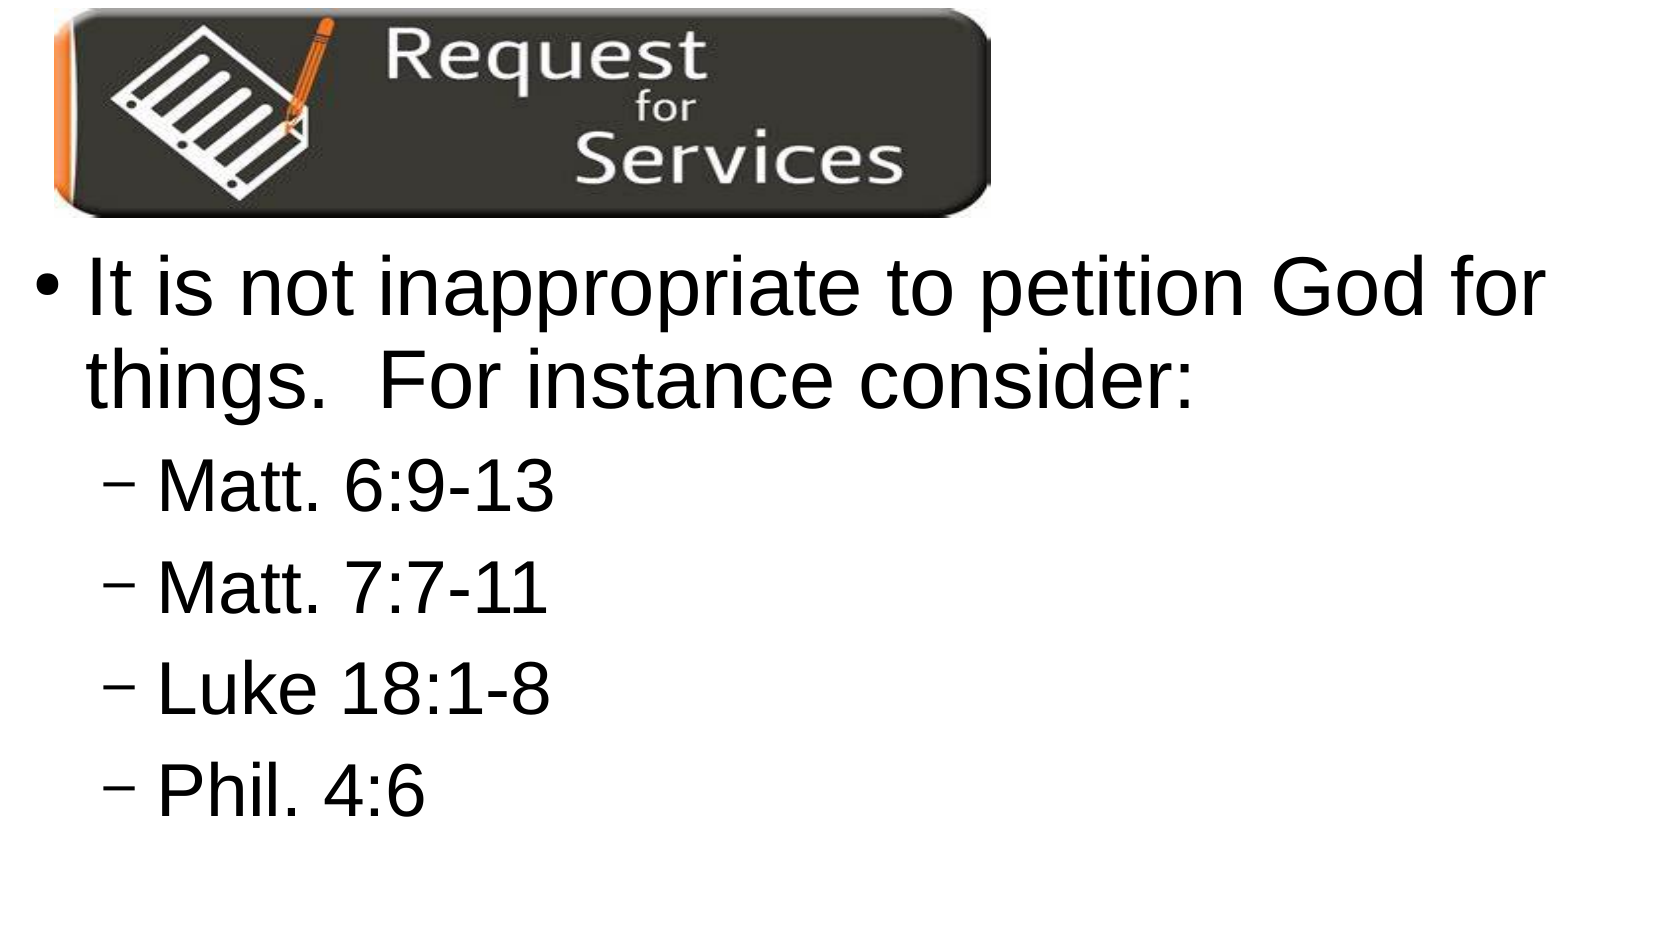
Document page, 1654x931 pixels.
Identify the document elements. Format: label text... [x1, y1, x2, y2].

list It is not inappropriate to petition God for things. For instance consider: Matt. 6:9-13 Matt. 7:7-11 Luke 18:1-8 Phil. 4:6 [15, 240, 1636, 901]
picture [54, 8, 991, 218]
